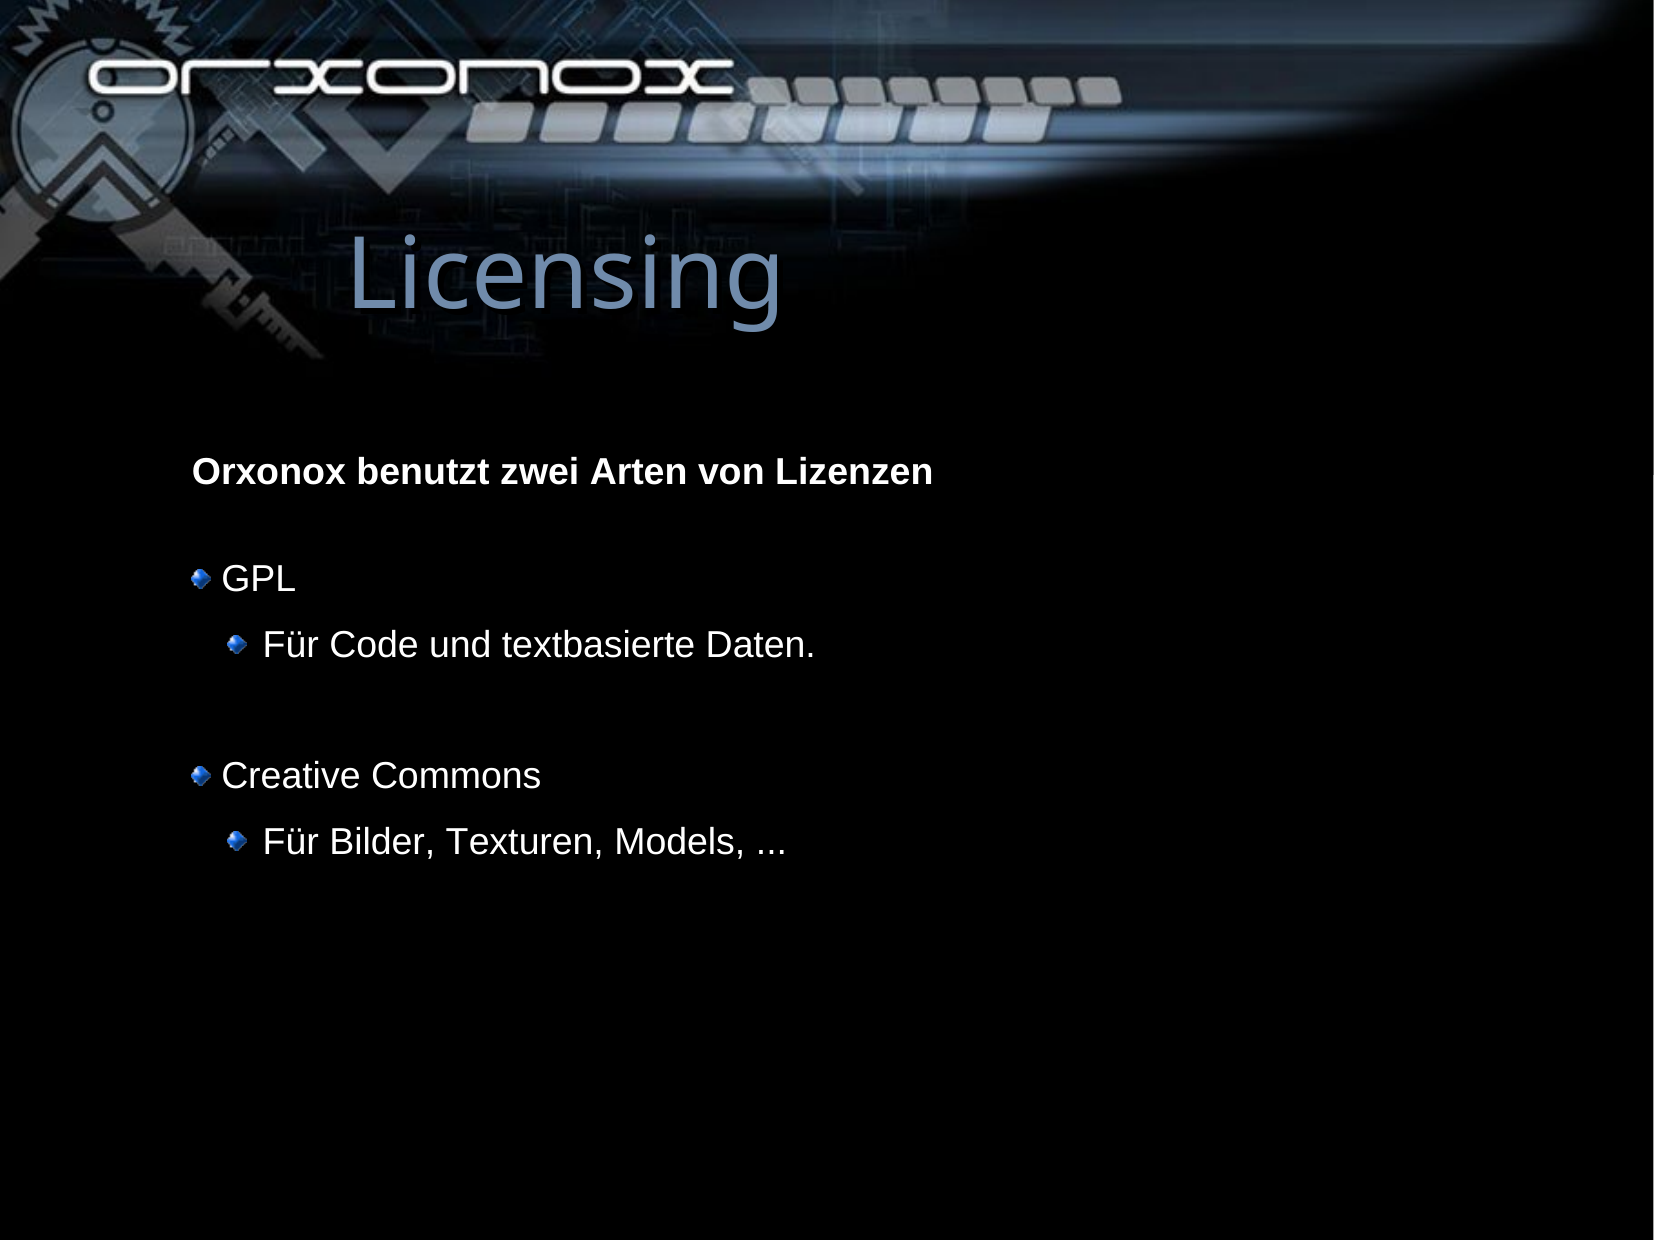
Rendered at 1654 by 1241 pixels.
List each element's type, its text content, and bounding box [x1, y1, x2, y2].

text_box Licensing [330, 194, 1306, 326]
picture [0, 0, 1654, 475]
text_box Orxonox benutzt zwei Arten von Lizenzen GPL Für Code und textbasierte Daten. Creative Commons Für Bilder, Texturen, Models, ... [177, 442, 1329, 870]
